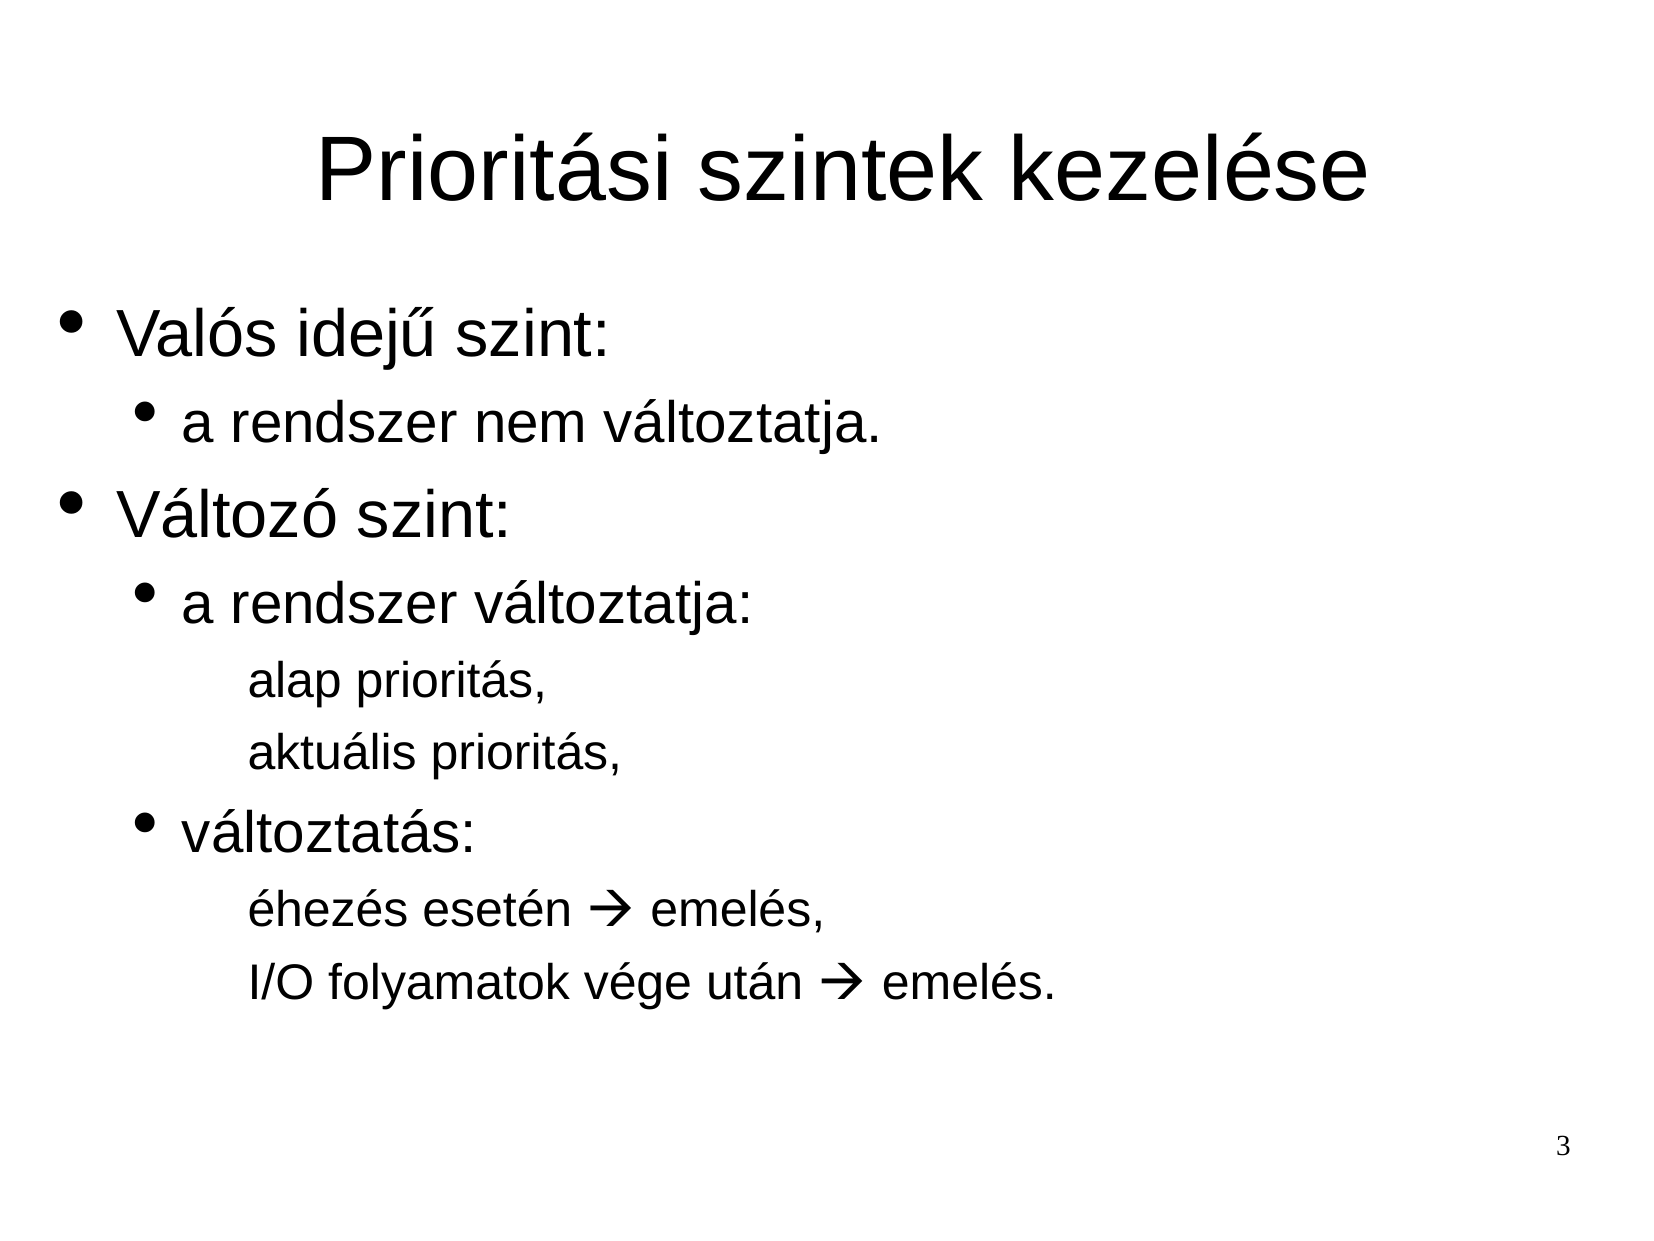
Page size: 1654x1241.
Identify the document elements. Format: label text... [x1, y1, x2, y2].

list Valós idejű szint: a rendszer nem változtatja. Változó szint: a rendszer változtatja: alap prioritás, aktuális prioritás, változtatás: éhezés esetén  emelés, I/O folyamatok vége után  emelés. [45, 281, 1595, 1167]
title Prioritási szintek kezelése [123, 60, 1530, 267]
